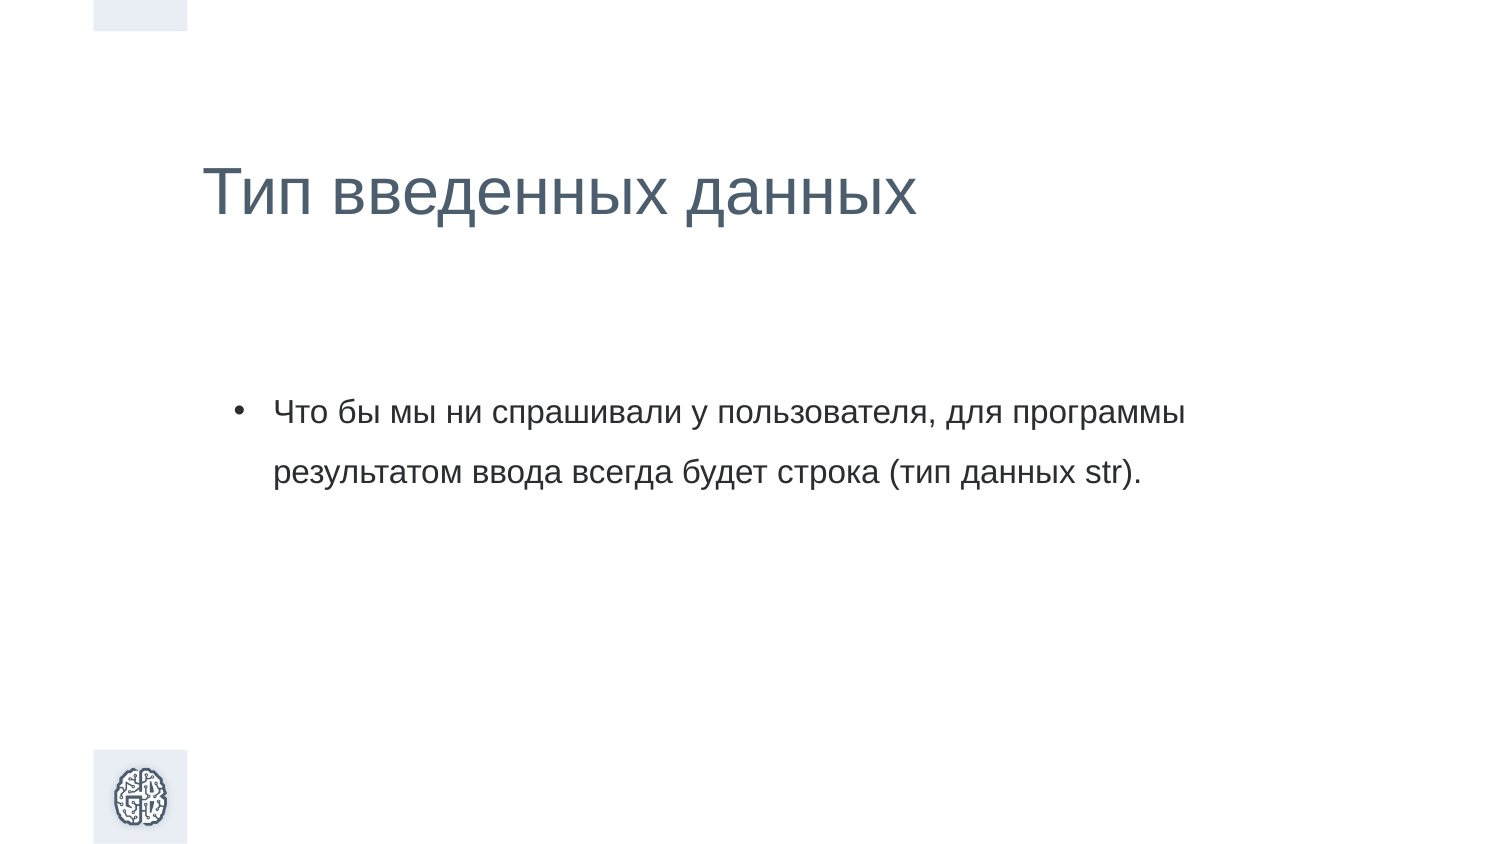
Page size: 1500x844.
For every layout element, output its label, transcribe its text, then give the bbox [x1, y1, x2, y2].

text_box Что бы мы ни спрашивали у пользователя, для программы результатом ввода всегда будет строка (тип данных str). [187, 347, 1339, 513]
picture [106, 760, 175, 834]
text_box Тип введенных данных [187, 93, 1356, 282]
